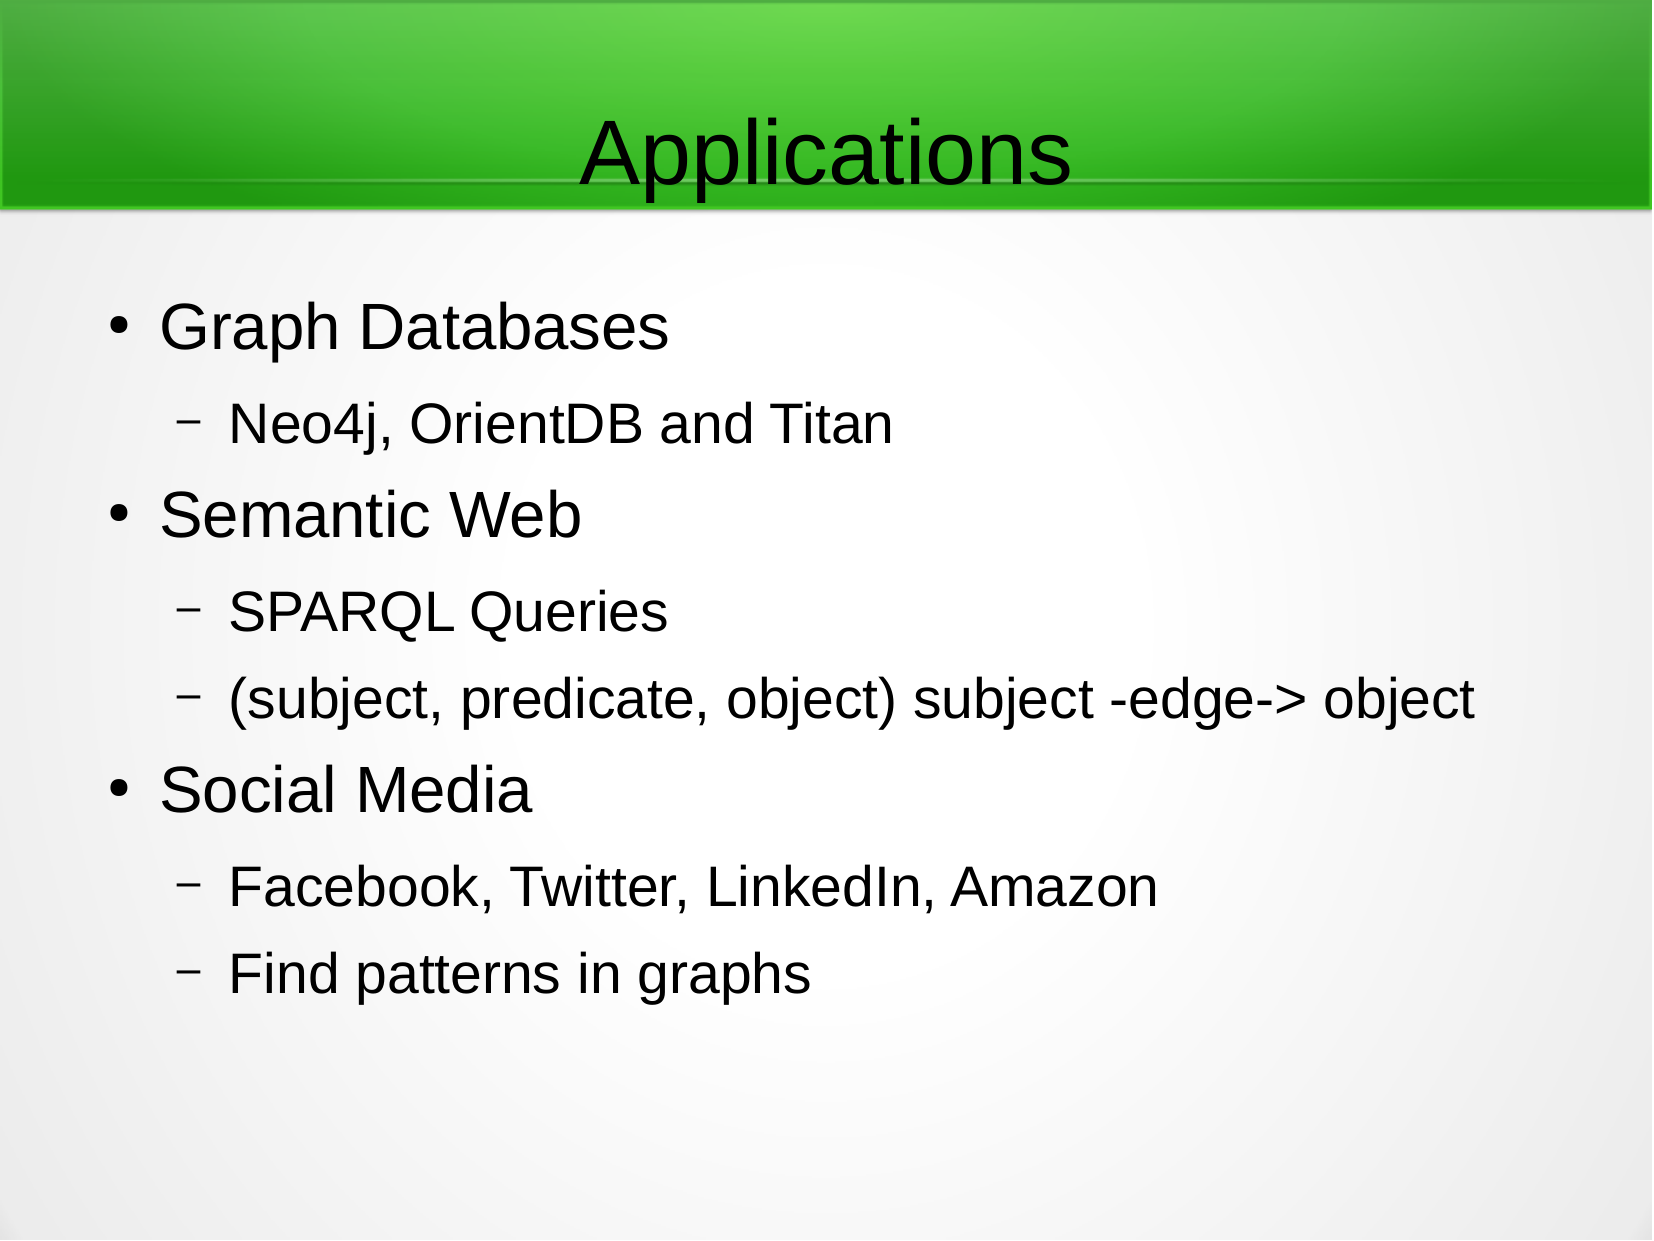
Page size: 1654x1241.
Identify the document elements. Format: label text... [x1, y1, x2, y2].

title Applications [82, 49, 1571, 257]
list Graph Databases Neo4j, OrientDB and Titan Semantic Web SPARQL Queries (subject, predicate, object) subject -edge-> object Social Media Facebook, Twitter, LinkedIn, Amazon Find patterns in graphs [90, 290, 1546, 1010]
